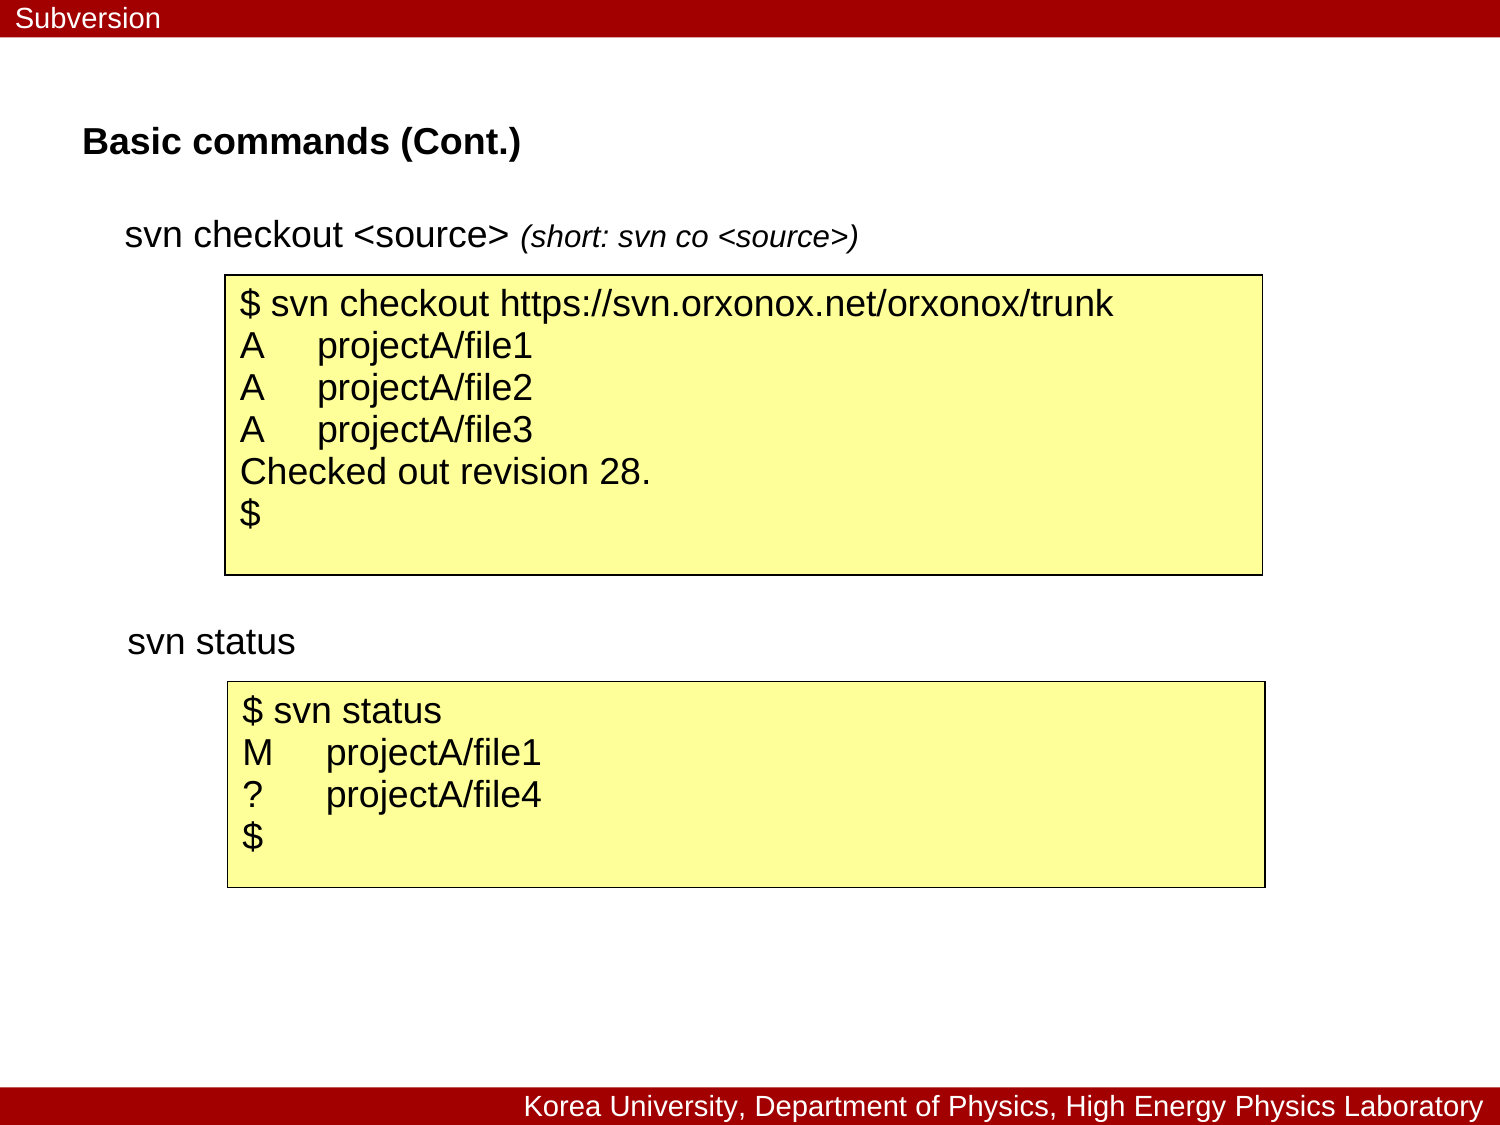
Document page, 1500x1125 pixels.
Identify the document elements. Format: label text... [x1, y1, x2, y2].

text_box svn status [112, 612, 1391, 670]
text_box $ svn status M projectA/file1 ? projectA/file4 $ [227, 681, 1266, 888]
text_box $ svn checkout https://svn.orxonox.net/orxonox/trunk A projectA/file1 A projectA/file2 A projectA/file3 Checked out revision 28. $ [225, 275, 1263, 576]
text_box svn checkout <source> (short: svn co <source>) [109, 205, 1388, 264]
text_box Basic commands (Cont.) [56, 112, 537, 170]
